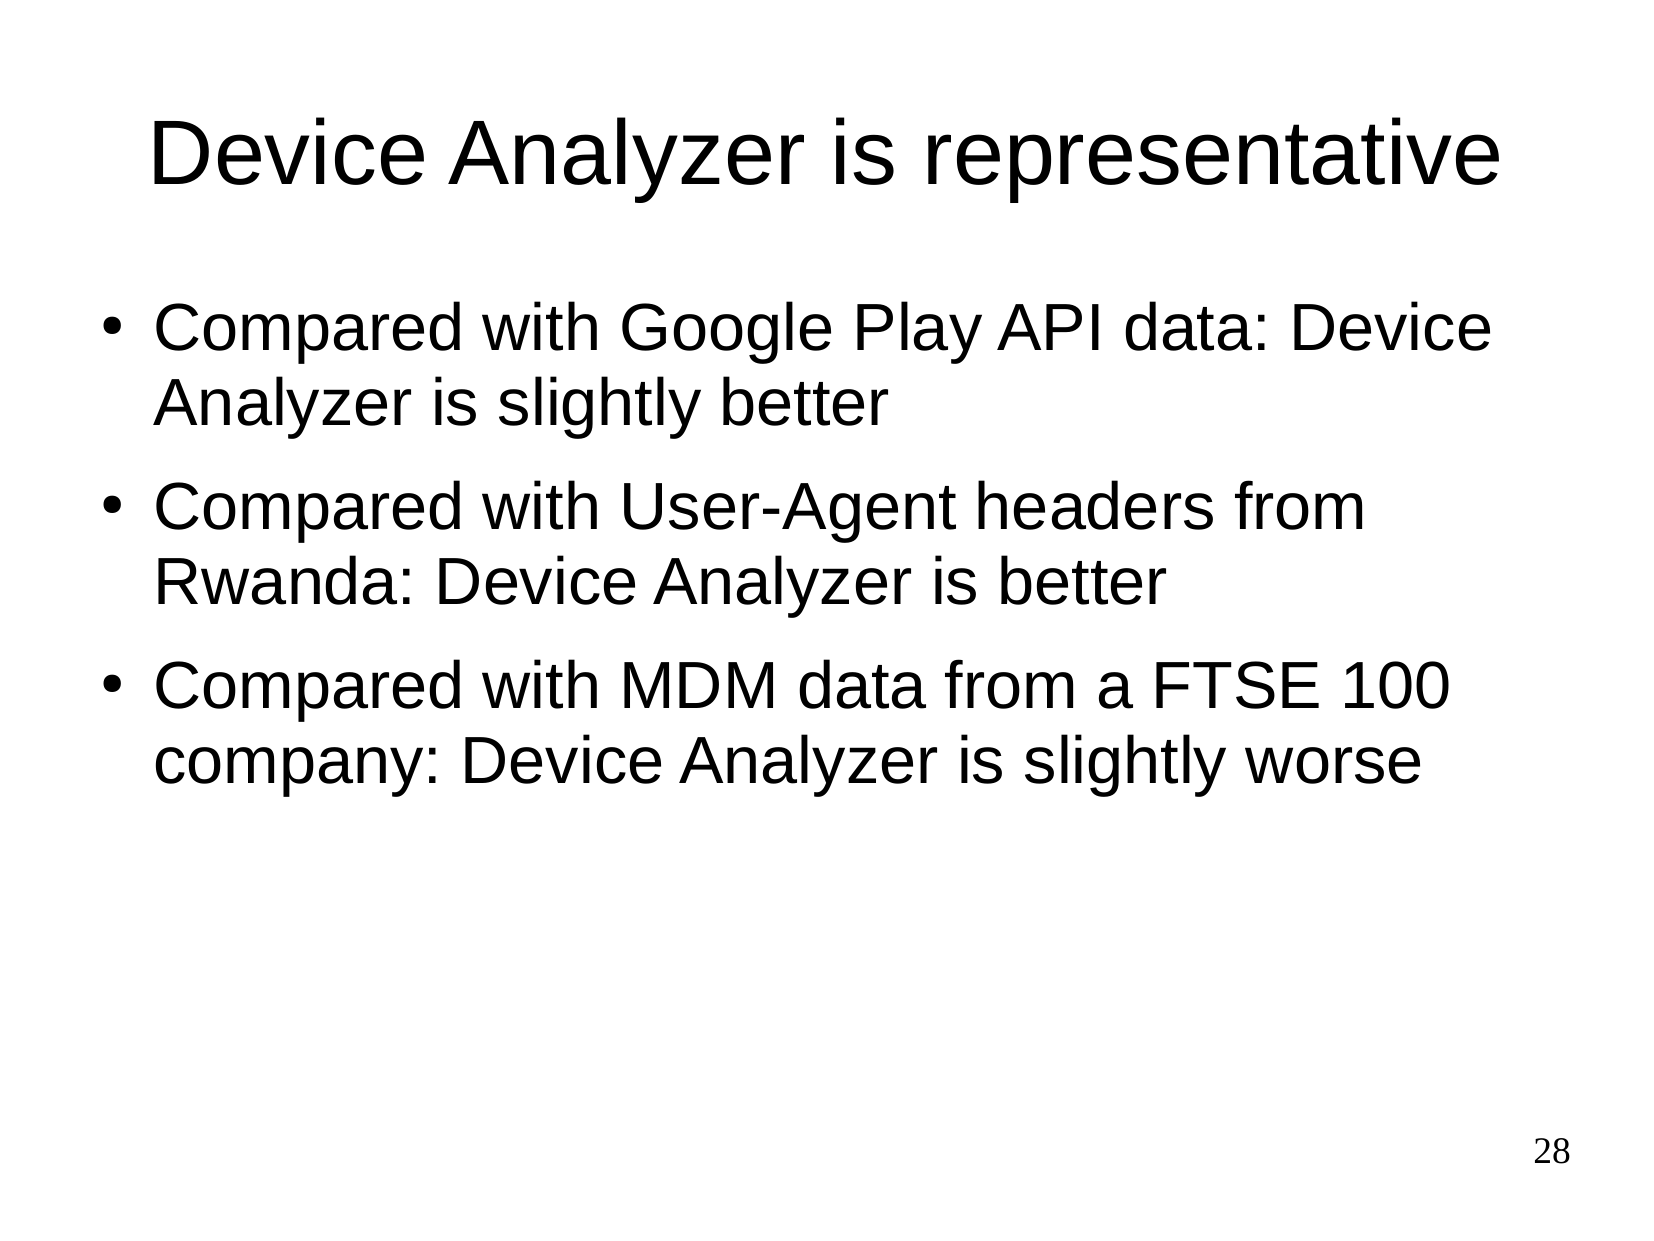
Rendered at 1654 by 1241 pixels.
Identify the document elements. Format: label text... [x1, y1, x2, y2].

title Device Analyzer is representative [82, 49, 1571, 257]
list Compared with Google Play API data: Device Analyzer is slightly better Compared with User-Agent headers from Rwanda: Device Analyzer is better Compared with MDM data from a FTSE 100 company: Device Analyzer is slightly worse [82, 290, 1571, 1109]
